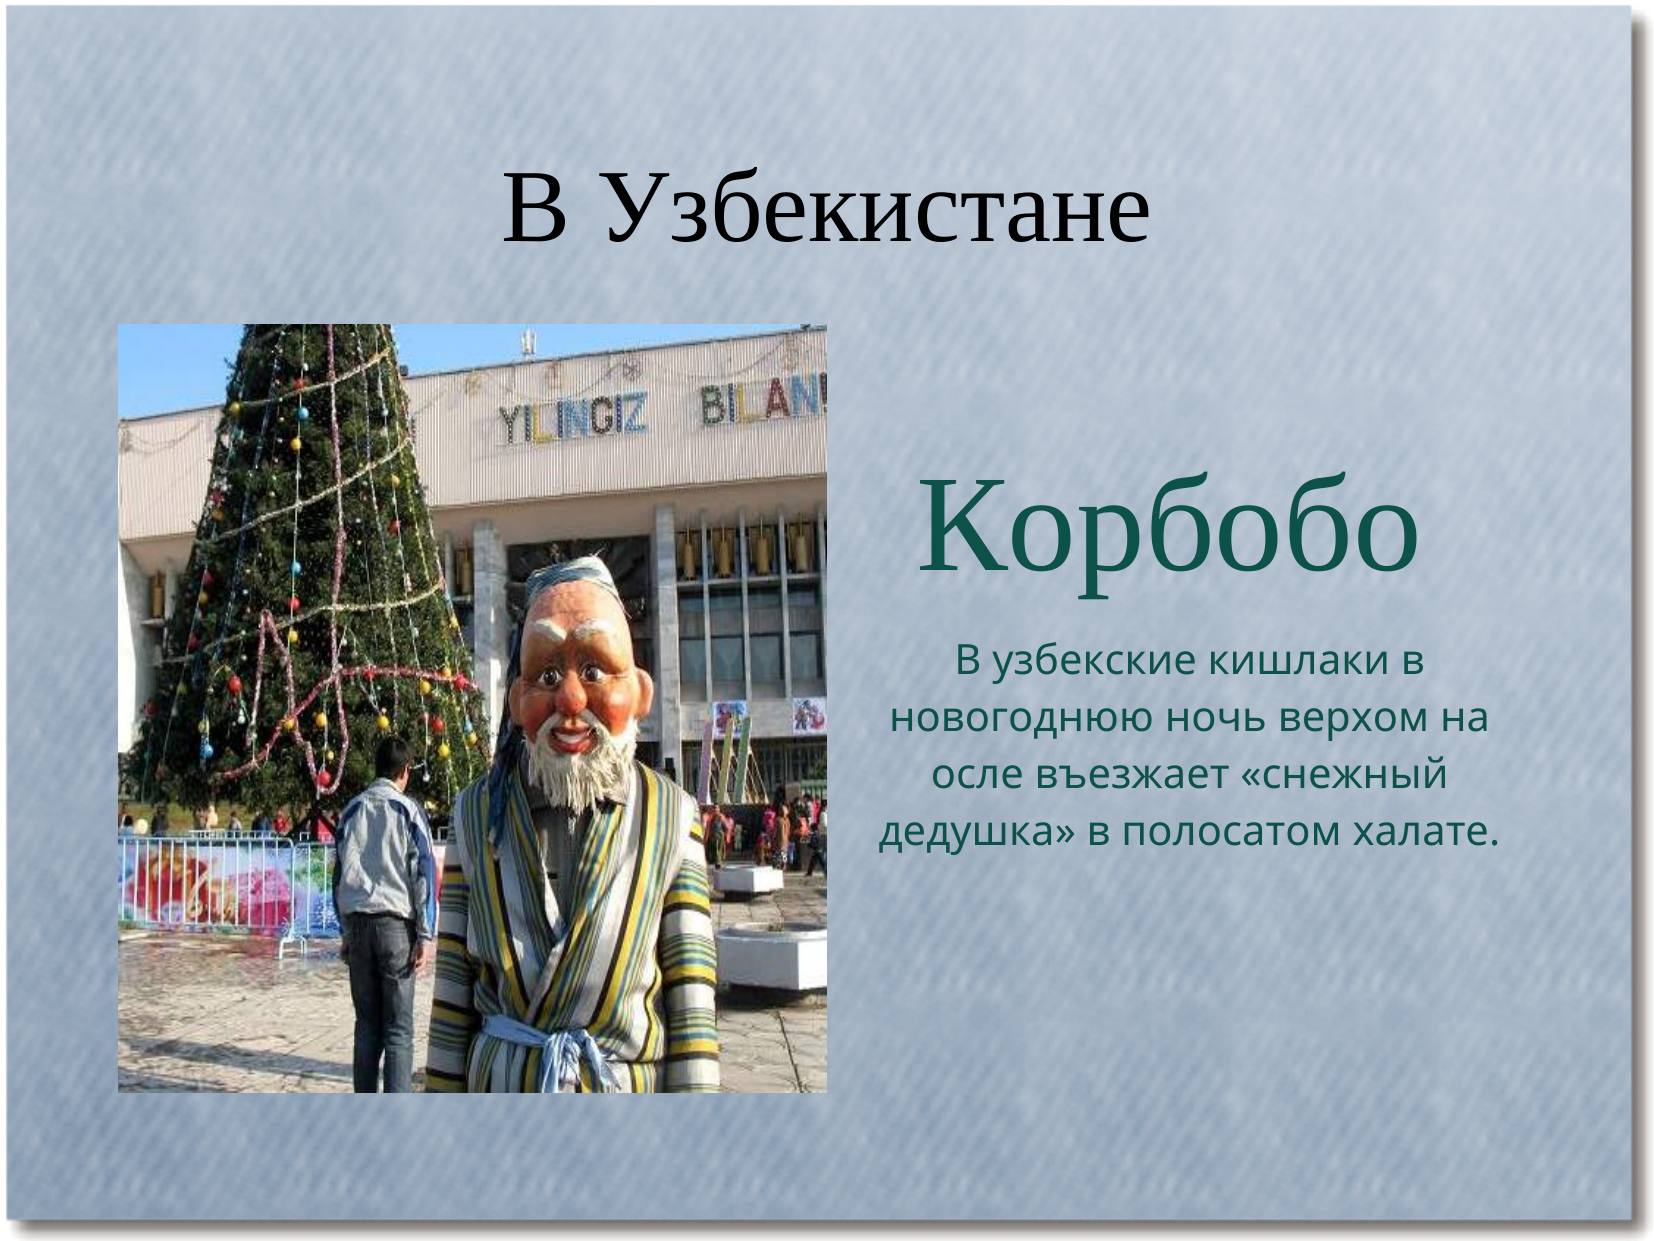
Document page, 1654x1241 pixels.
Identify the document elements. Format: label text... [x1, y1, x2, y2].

list Корбобо В узбекские кишлаки в новогоднюю ночь верхом на осле въезжает «снежный дедушка» в полосатом халате. [845, 344, 1535, 1127]
title В Узбекистане [121, 102, 1534, 310]
picture [0, 0, 1654, 1241]
